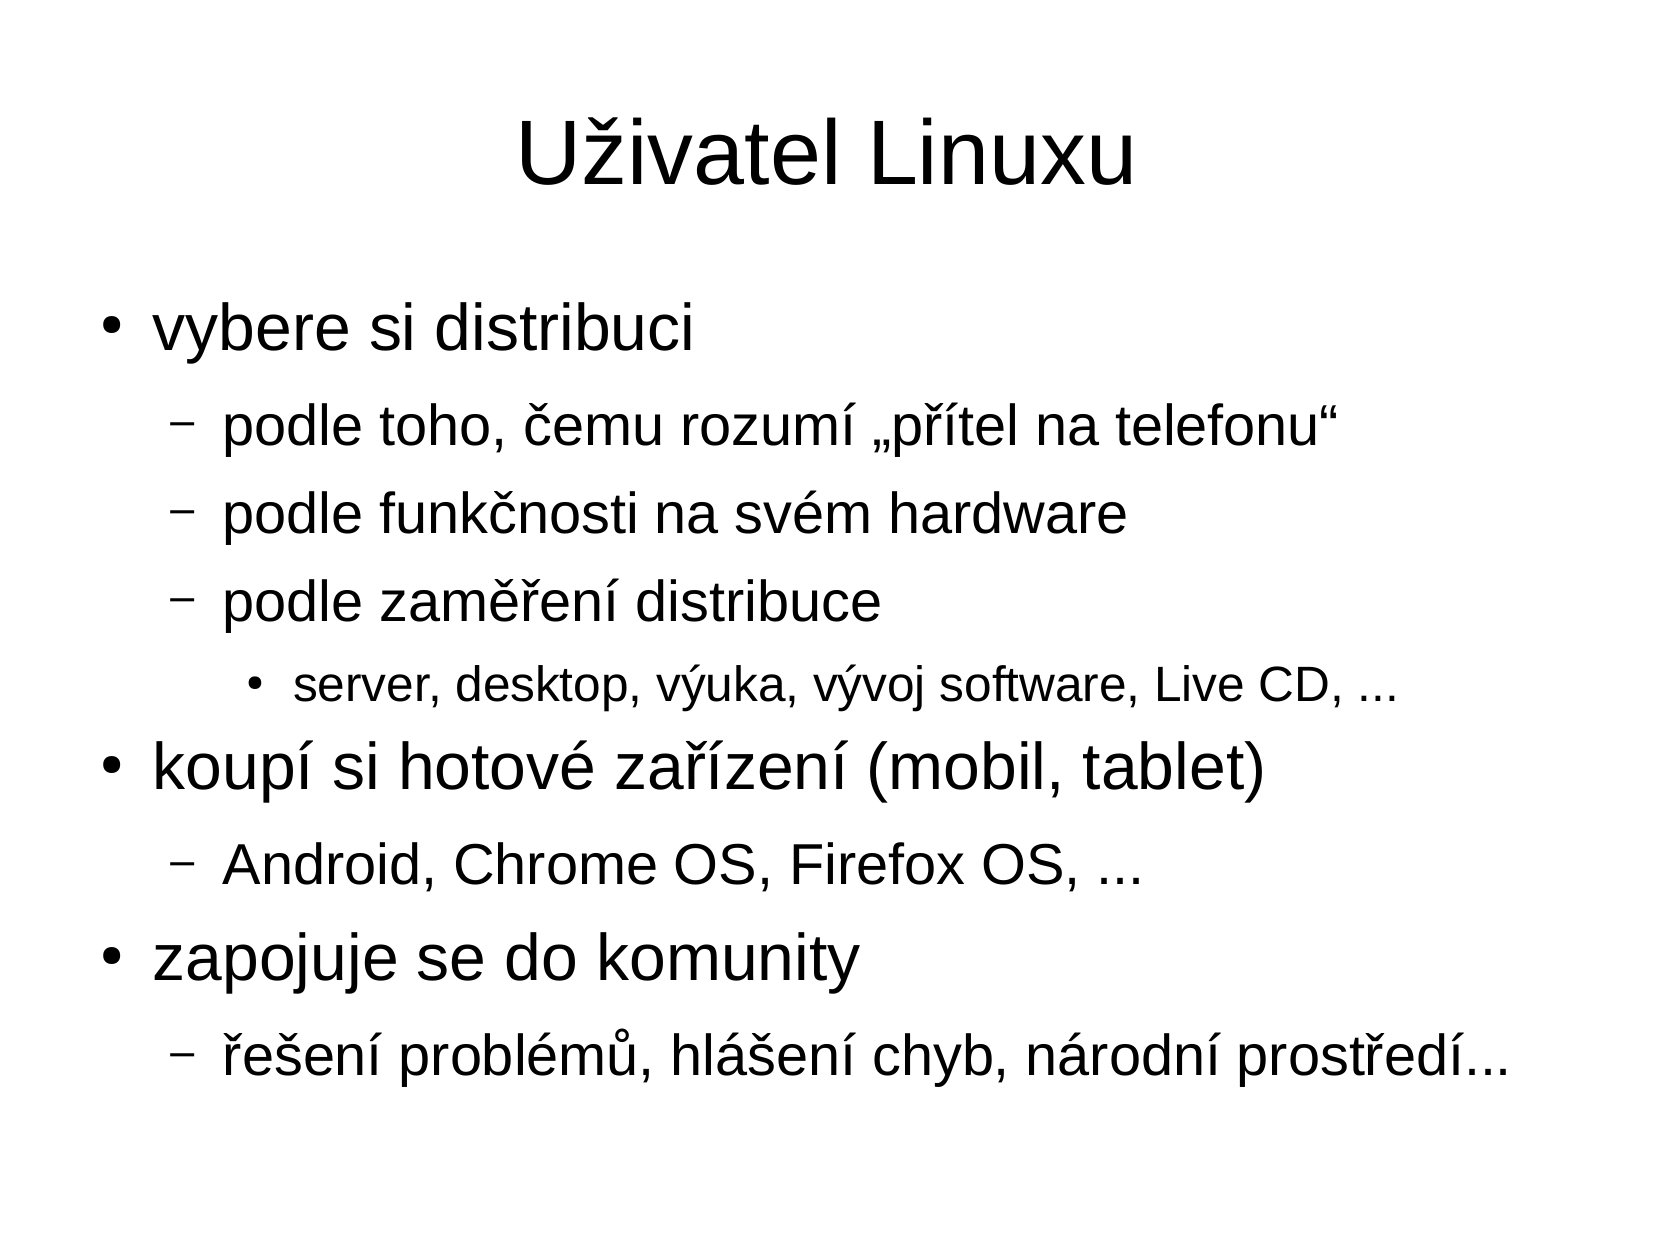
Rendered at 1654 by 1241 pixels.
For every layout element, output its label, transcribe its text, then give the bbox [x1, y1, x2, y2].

title Uživatel Linuxu [82, 56, 1571, 250]
list vybere si distribuci podle toho, čemu rozumí „přítel na telefonu“ podle funkčnosti na svém hardware podle zaměření distribuce server, desktop, výuka, vývoj software, Live CD, ... koupí si hotové zařízení (mobil, tablet) Android, Chrome OS, Firefox OS, ... zapojuje se do komunity řešení problémů, hlášení chyb, národní prostředí... [82, 290, 1571, 1096]
